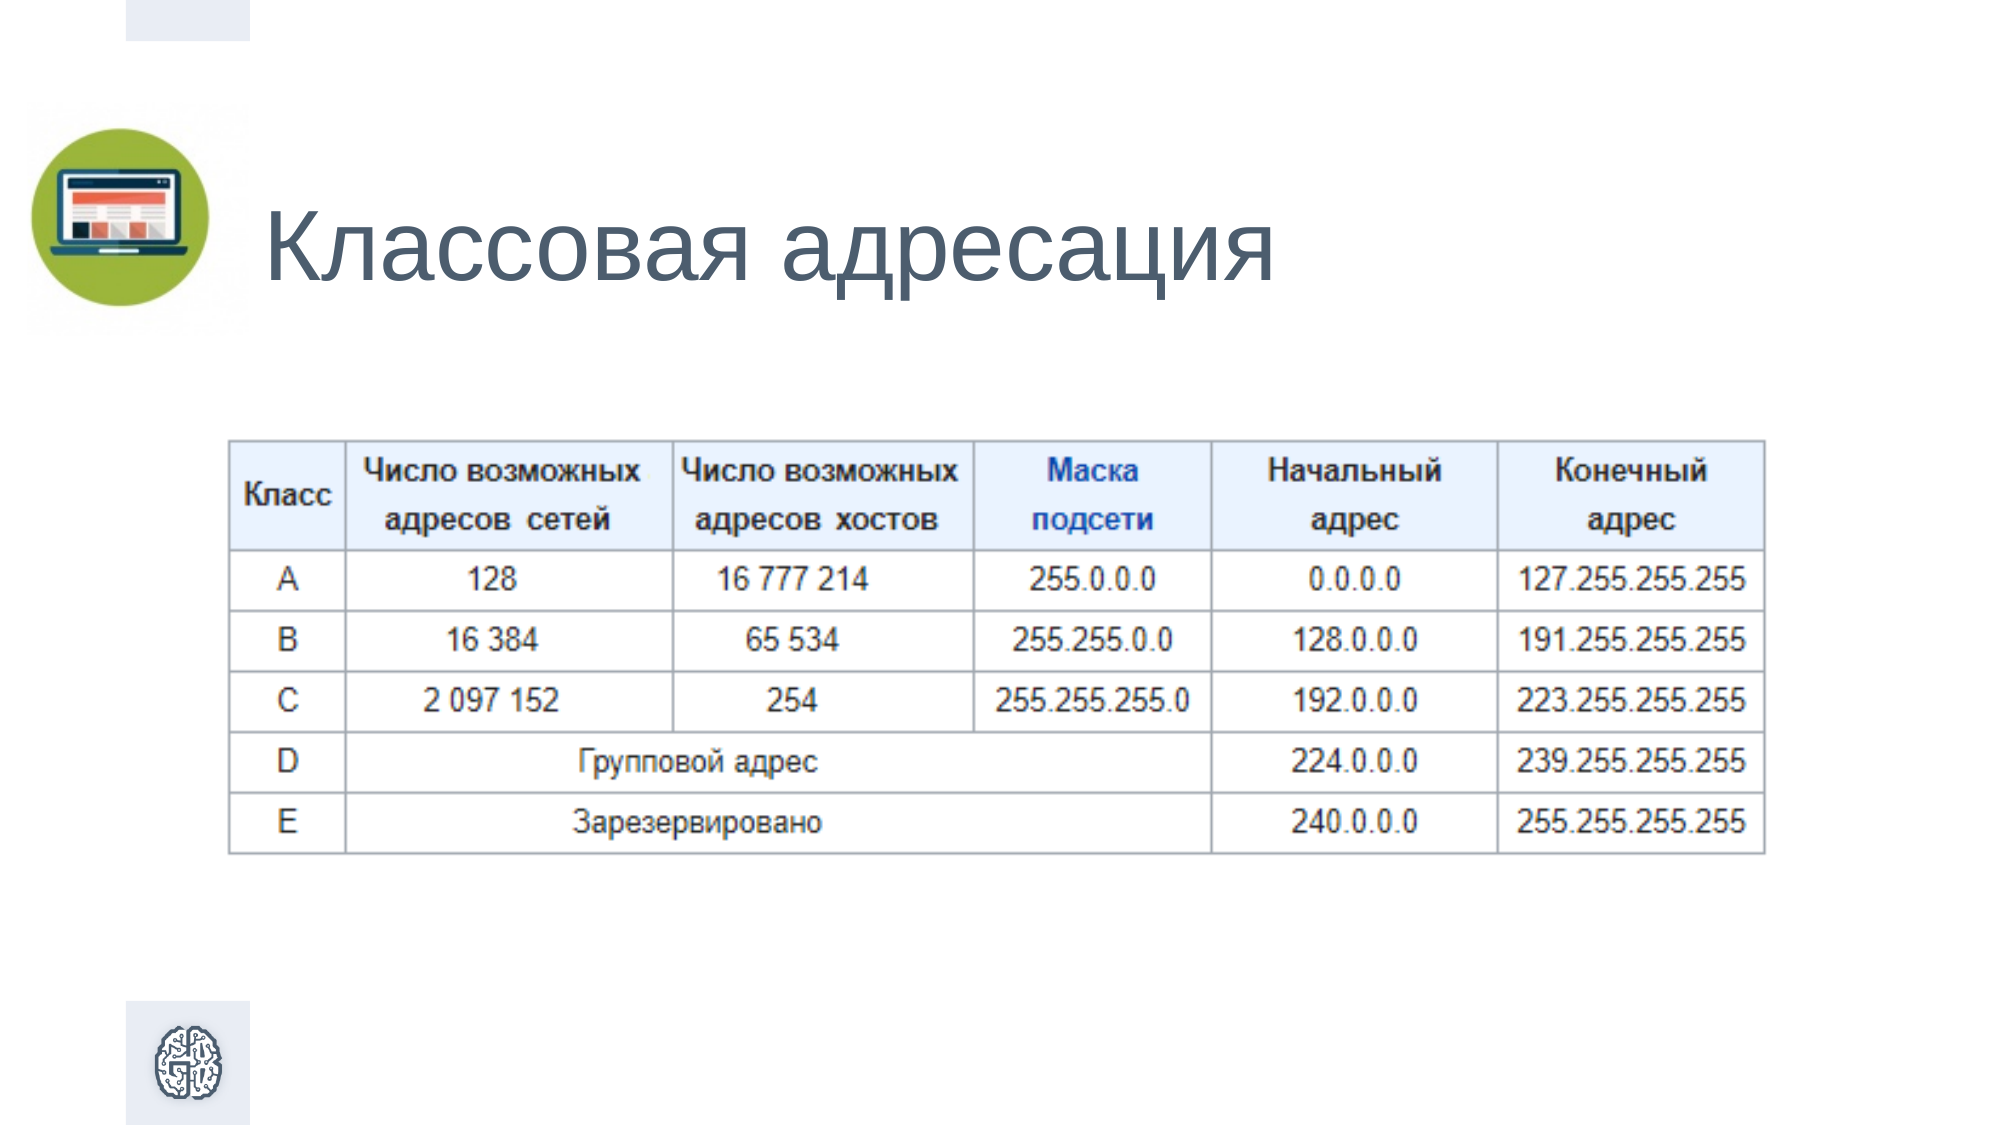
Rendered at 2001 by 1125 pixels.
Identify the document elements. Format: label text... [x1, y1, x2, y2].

picture [144, 1016, 232, 1110]
picture [219, 431, 1781, 865]
picture [27, 102, 249, 336]
title Классовая адресация [248, 124, 1752, 372]
